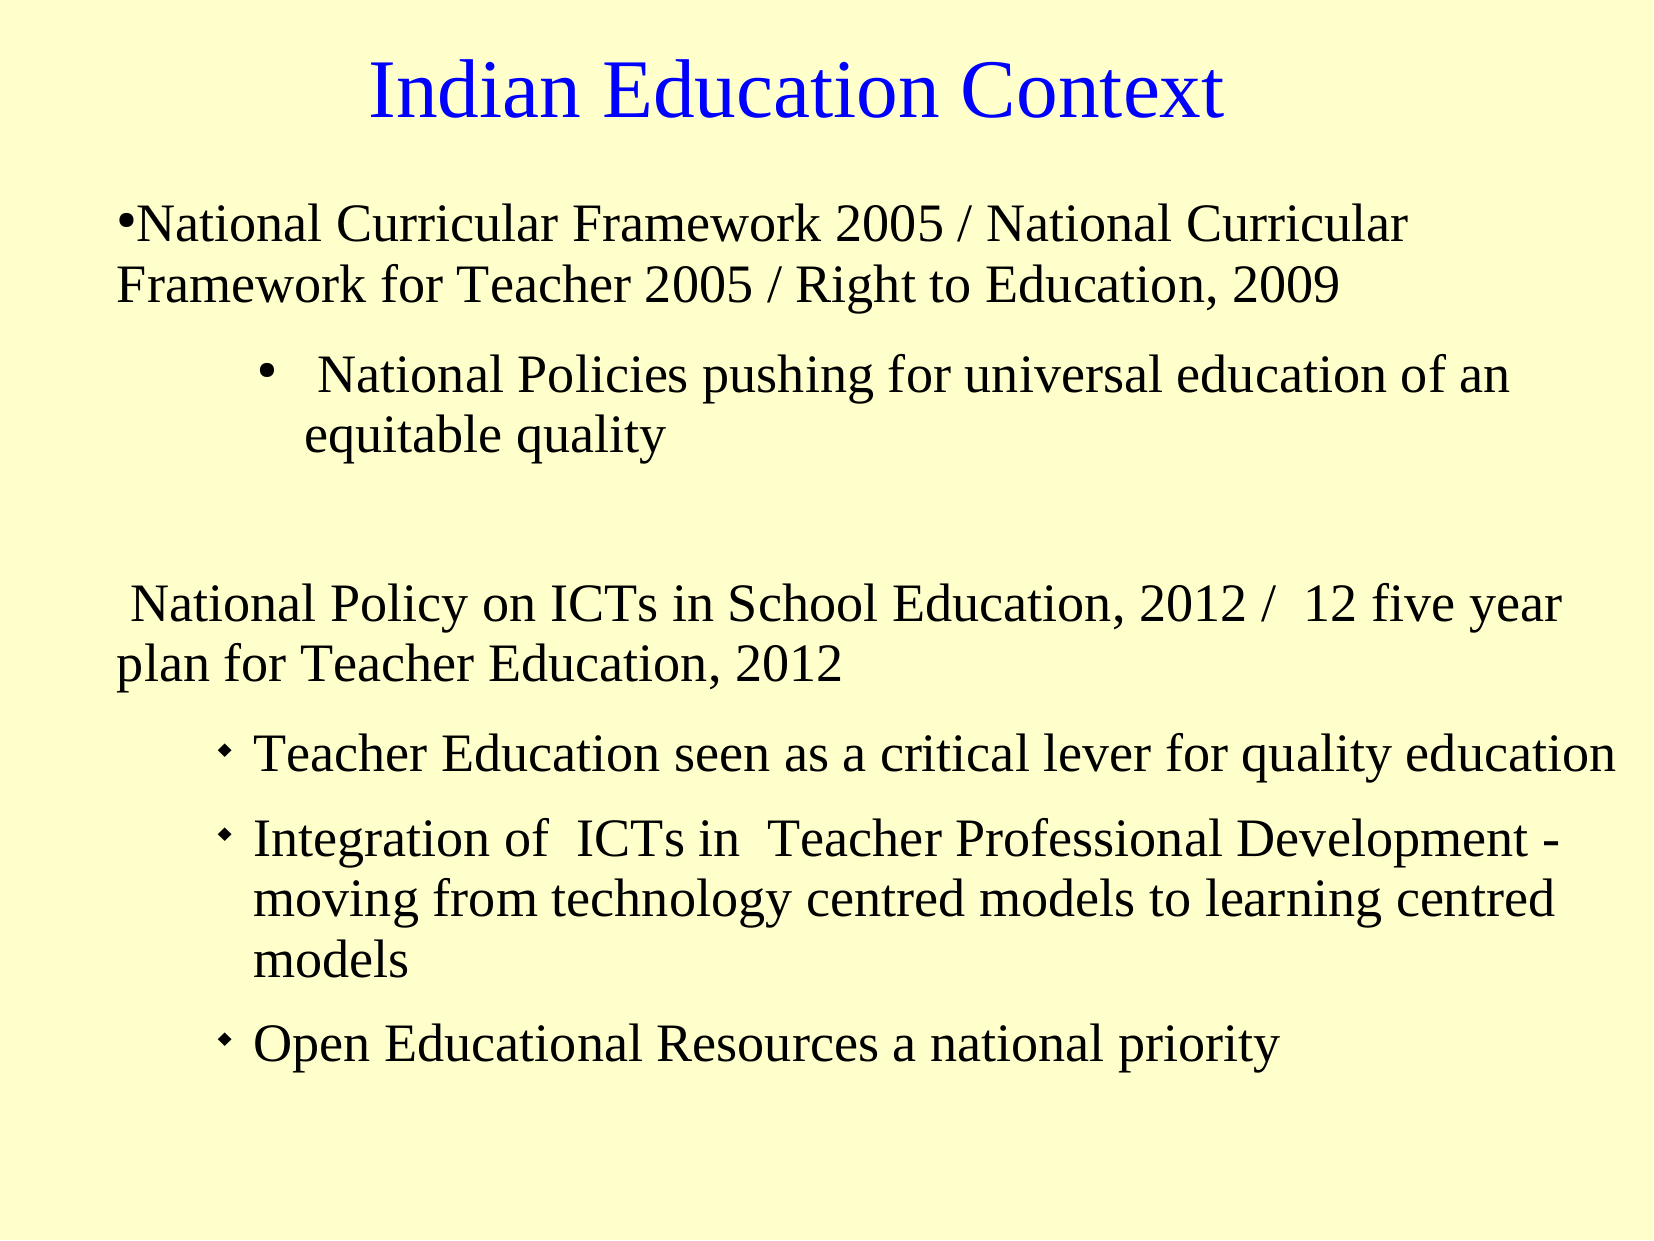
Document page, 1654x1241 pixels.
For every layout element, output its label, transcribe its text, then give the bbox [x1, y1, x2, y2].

title Indian Education Context [59, 19, 1536, 154]
list National Curricular Framework 2005 / National Curricular Framework for Teacher 2005 / Right to Education, 2009 National Policies pushing for universal education of an equitable quality National Policy on ICTs in School Education, 2012 / 12 five year plan for Teacher Education, 2012 Teacher Education seen as a critical lever for quality education Integration of ICTs in Teacher Professional Development - moving from technology centred models to learning centred models Open Educational Resources a national priority [35, 188, 1619, 1182]
